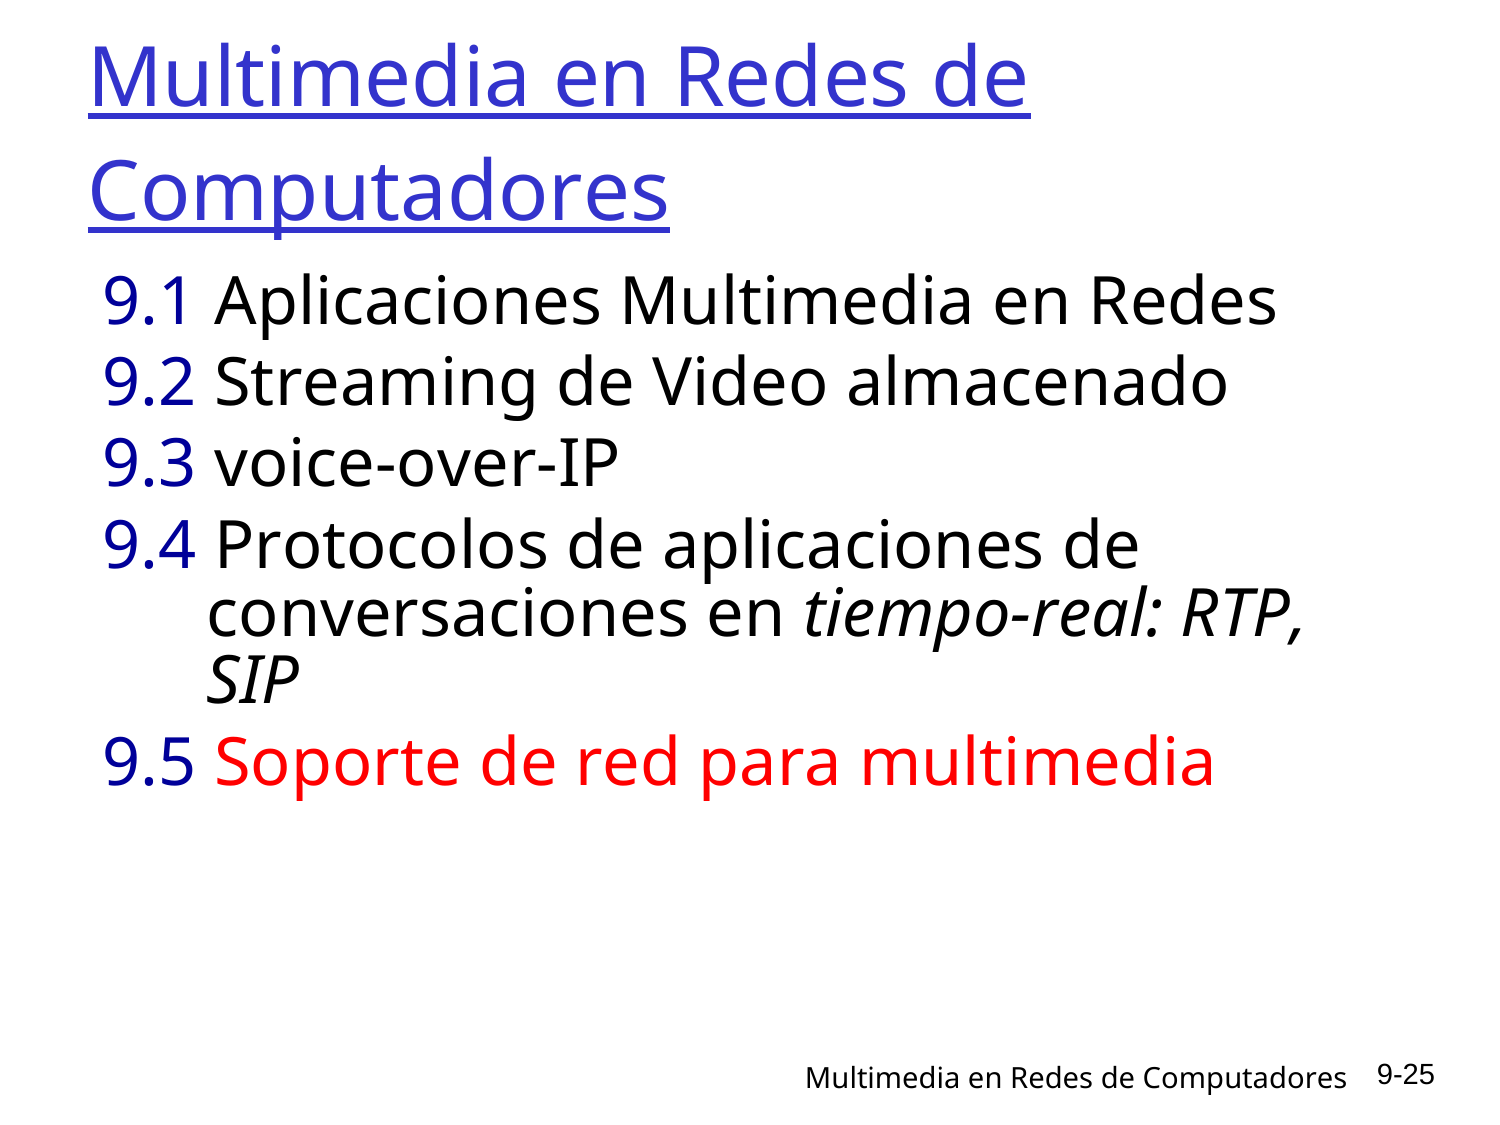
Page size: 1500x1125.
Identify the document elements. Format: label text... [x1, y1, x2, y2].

title Multimedia en Redes de Computadores [87, 37, 1363, 226]
list 9.1 Aplicaciones Multimedia en Redes 9.2 Streaming de Video almacenado 9.3 voice-over-IP 9.4 Protocolos de aplicaciones de conversaciones en tiempo-real: RTP, SIP 9.5 Soporte de red para multimedia [87, 262, 1361, 1025]
